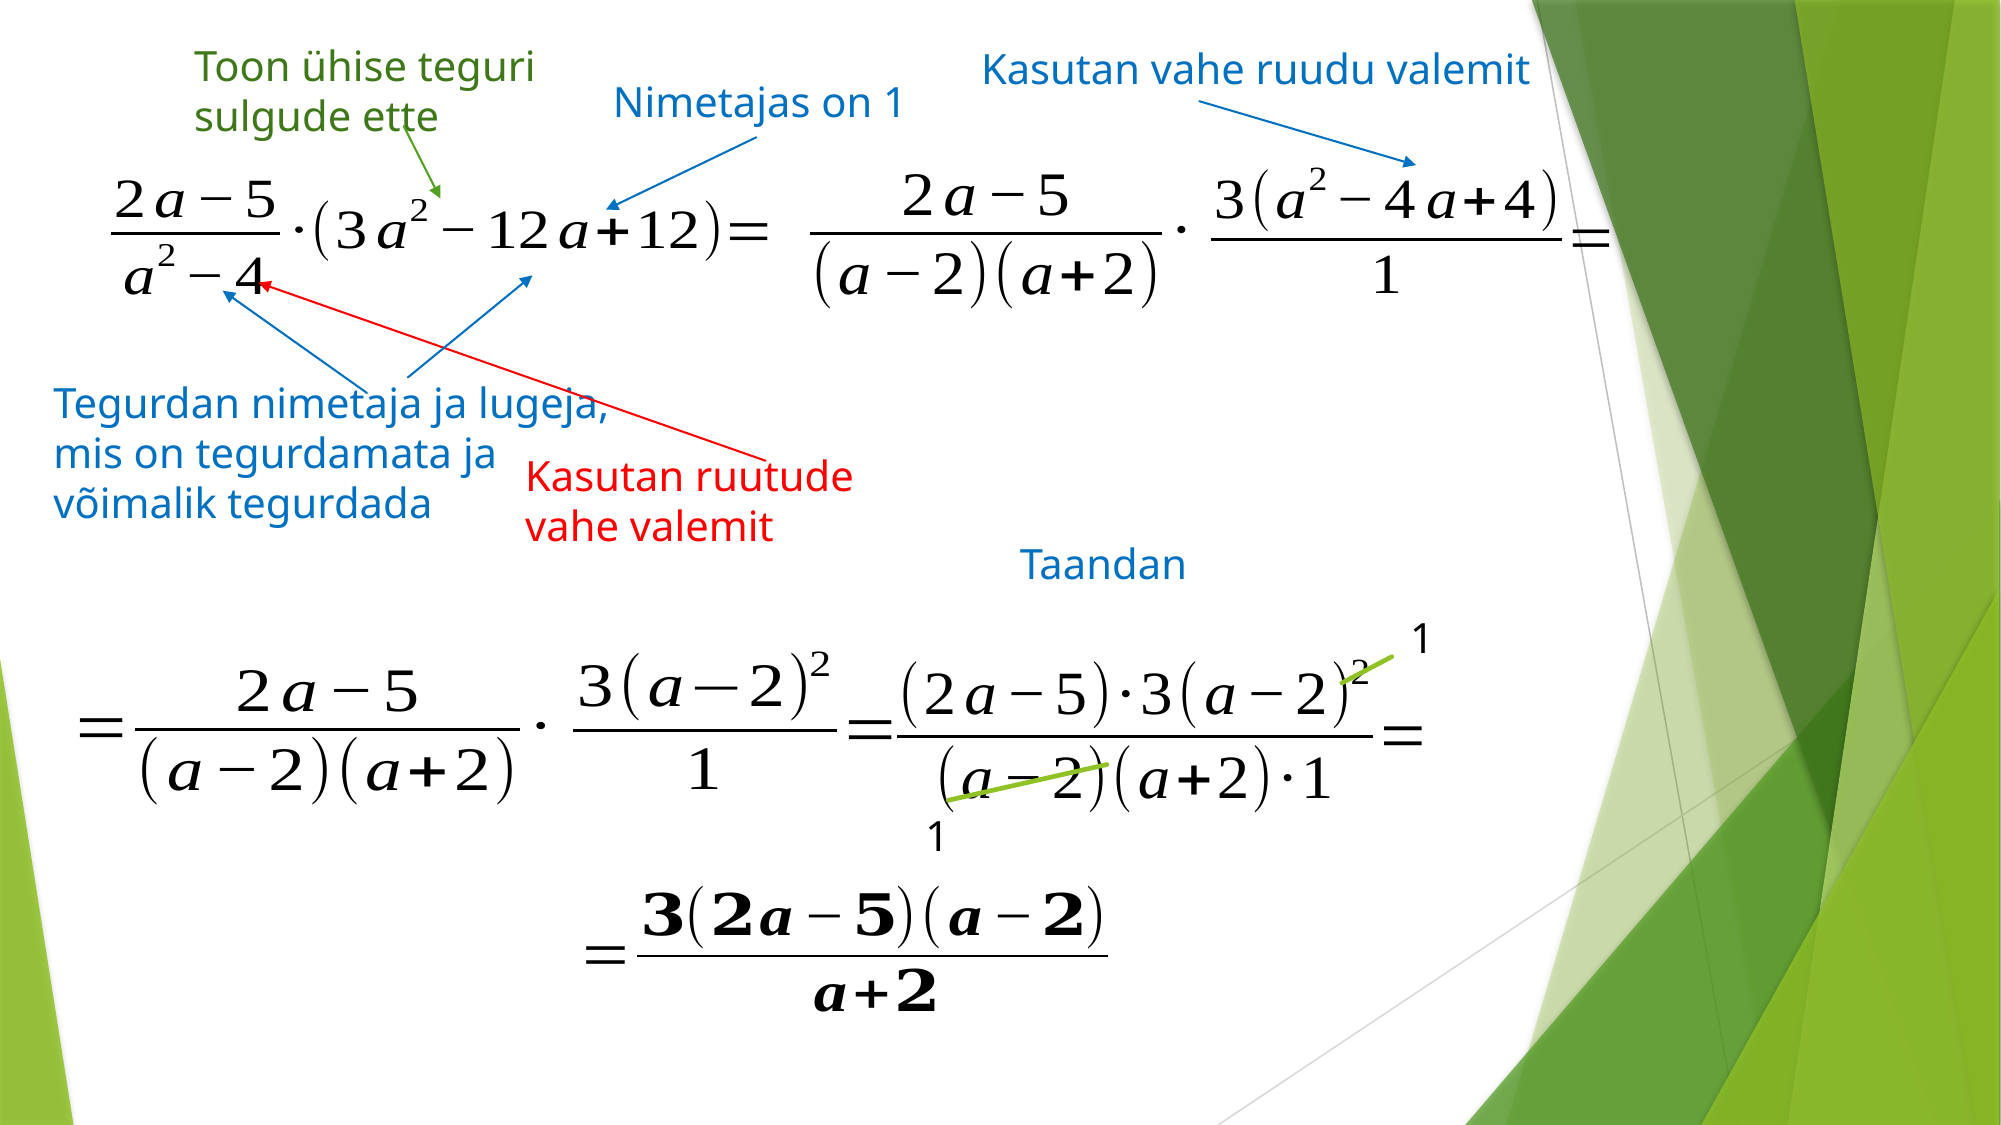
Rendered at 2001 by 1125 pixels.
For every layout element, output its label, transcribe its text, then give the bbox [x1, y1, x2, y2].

text_box 1 [910, 802, 1348, 868]
chart [55, 656, 557, 809]
chart [799, 160, 1196, 313]
text_box Toon ühise teguri sulgude ette [179, 32, 555, 148]
text_box Taandan [1005, 530, 1443, 596]
text_box Nimetajas on 1 [598, 67, 1206, 133]
text_box Kasutan vahe ruudu valemit [966, 35, 1574, 100]
text_box Tegurdan nimetaja ja lugeja, mis on tegurdamata ja võimalik tegurdada [511, 369, 638, 414]
chart [1201, 160, 1625, 307]
chart [564, 882, 1119, 1024]
text_box Tegurdan nimetaja ja lugeja, mis on tegurdamata ja võimalik tegurdada [38, 369, 638, 535]
text_box 1 [1395, 604, 1472, 670]
chart [100, 167, 783, 307]
chart [561, 643, 1438, 816]
text_box Kasutan ruutude vahe valemit [510, 442, 948, 558]
